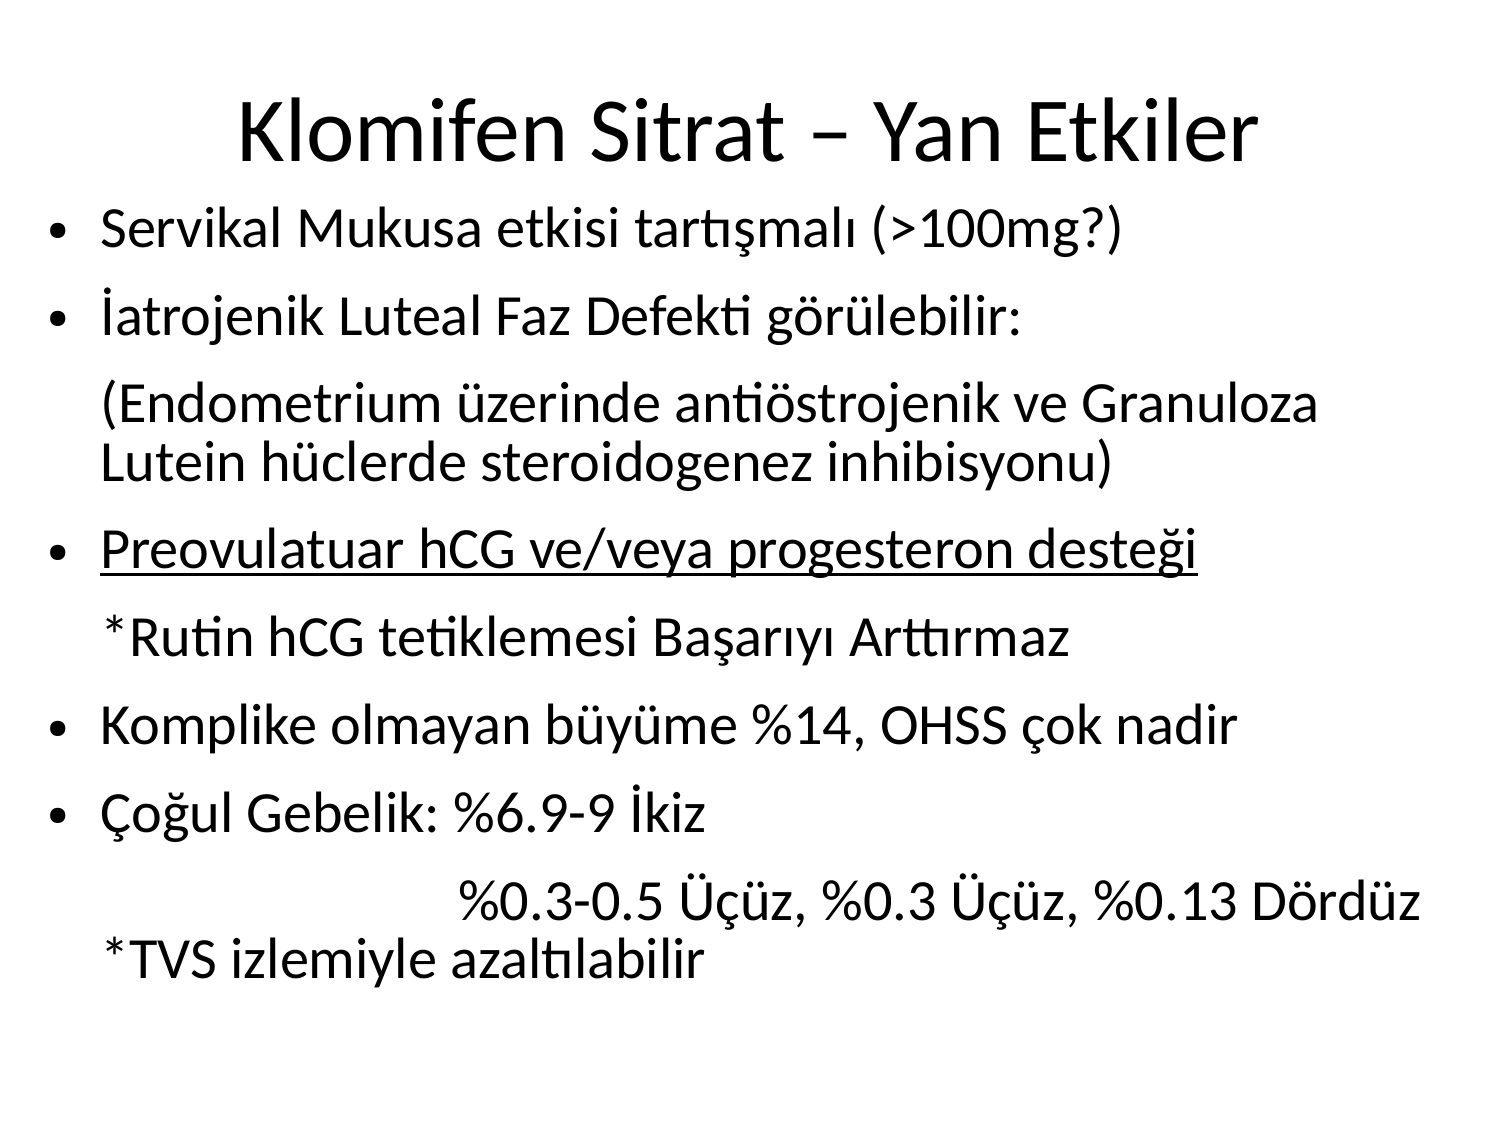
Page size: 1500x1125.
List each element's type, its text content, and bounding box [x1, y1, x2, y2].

list Servikal Mukusa etkisi tartışmalı (>100mg?) İatrojenik Luteal Faz Defekti görülebilir: (Endometrium üzerinde antiöstrojenik ve Granuloza Lutein hüclerde steroidogenez inhibisyonu) Preovulatuar hCG ve/veya progesteron desteği *Rutin hCG tetiklemesi Başarıyı Arttırmaz Komplike olmayan büyüme %14, OHSS çok nadir Çoğul Gebelik: %6.9-9 İkiz %0.3-0.5 Üçüz, %0.3 Üçüz, %0.13 Dördüz *TVS izlemiyle azaltılabilir [29, 203, 1426, 1125]
title Klomifen Sitrat – Yan Etkiler [75, 45, 1425, 203]
